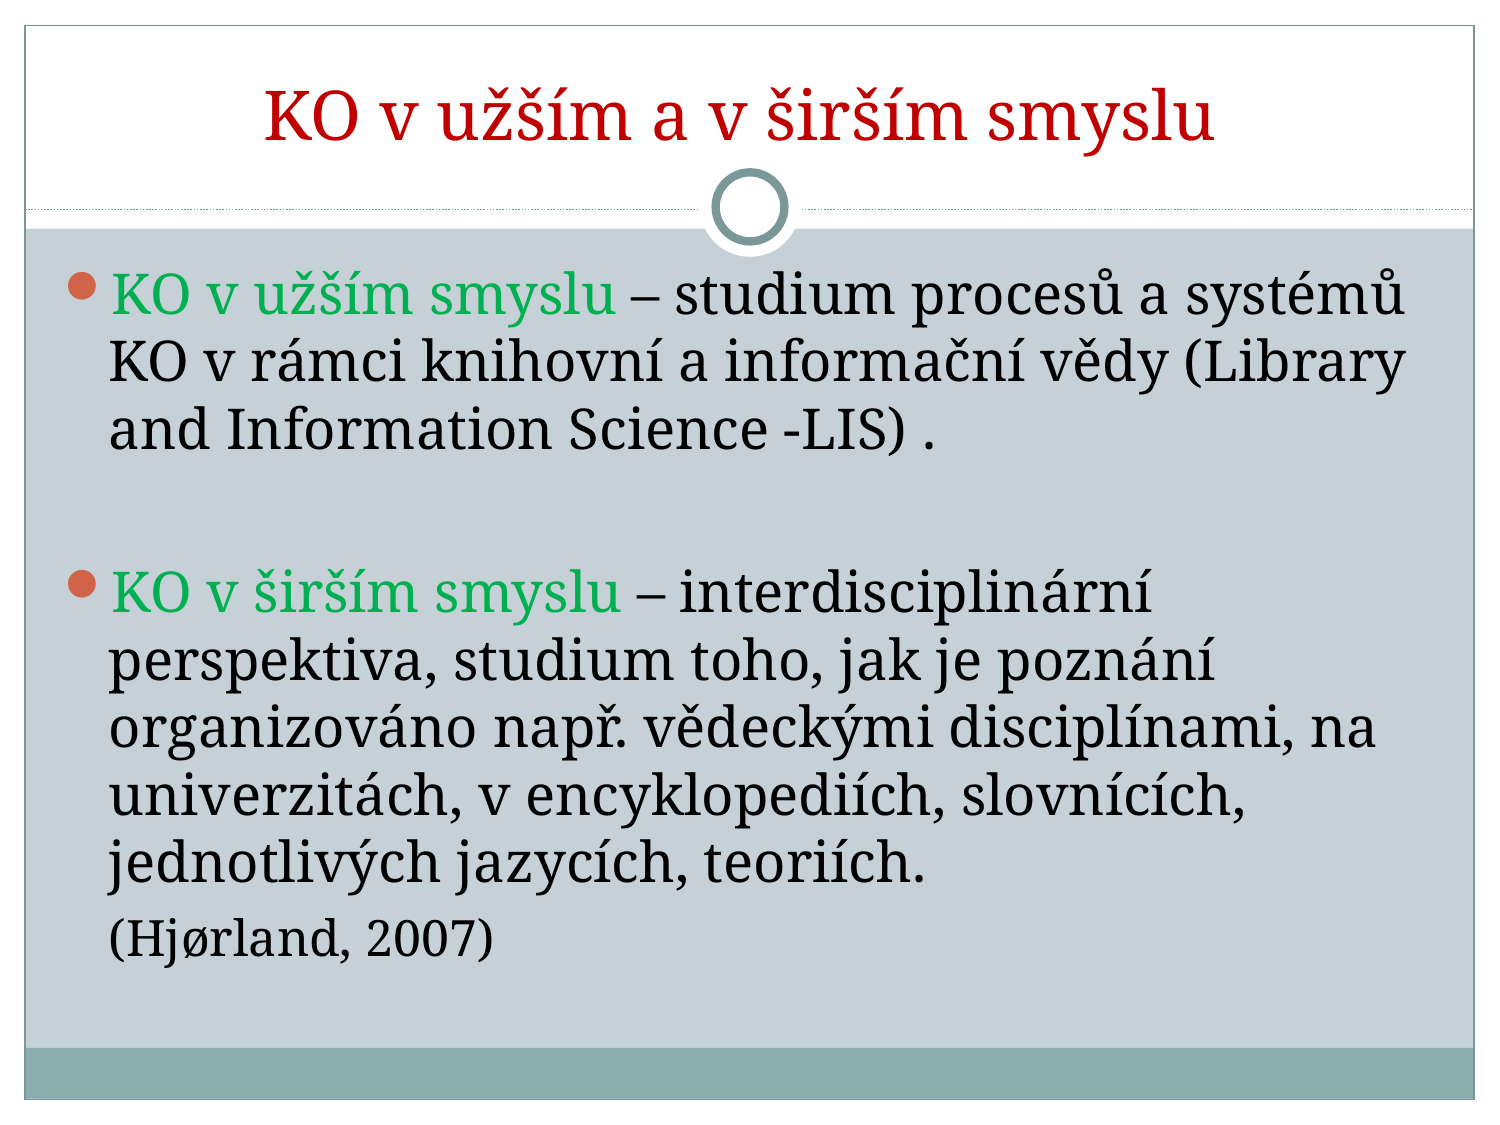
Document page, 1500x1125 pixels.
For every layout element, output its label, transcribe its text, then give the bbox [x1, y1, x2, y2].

list KO v užším smyslu – studium procesů a systémů KO v rámci knihovní a informační vědy (Library and Information Science -LIS) . KO v širším smyslu – interdisciplinární perspektiva, studium toho, jak je poznání organizováno např. vědeckými disciplínami, na univerzitách, v encyklopediích, slovnících, jednotlivých jazycích, teoriích. (Hjørland, 2007) [49, 250, 1445, 1079]
title KO v užším a v širším smyslu [49, 37, 1450, 162]
